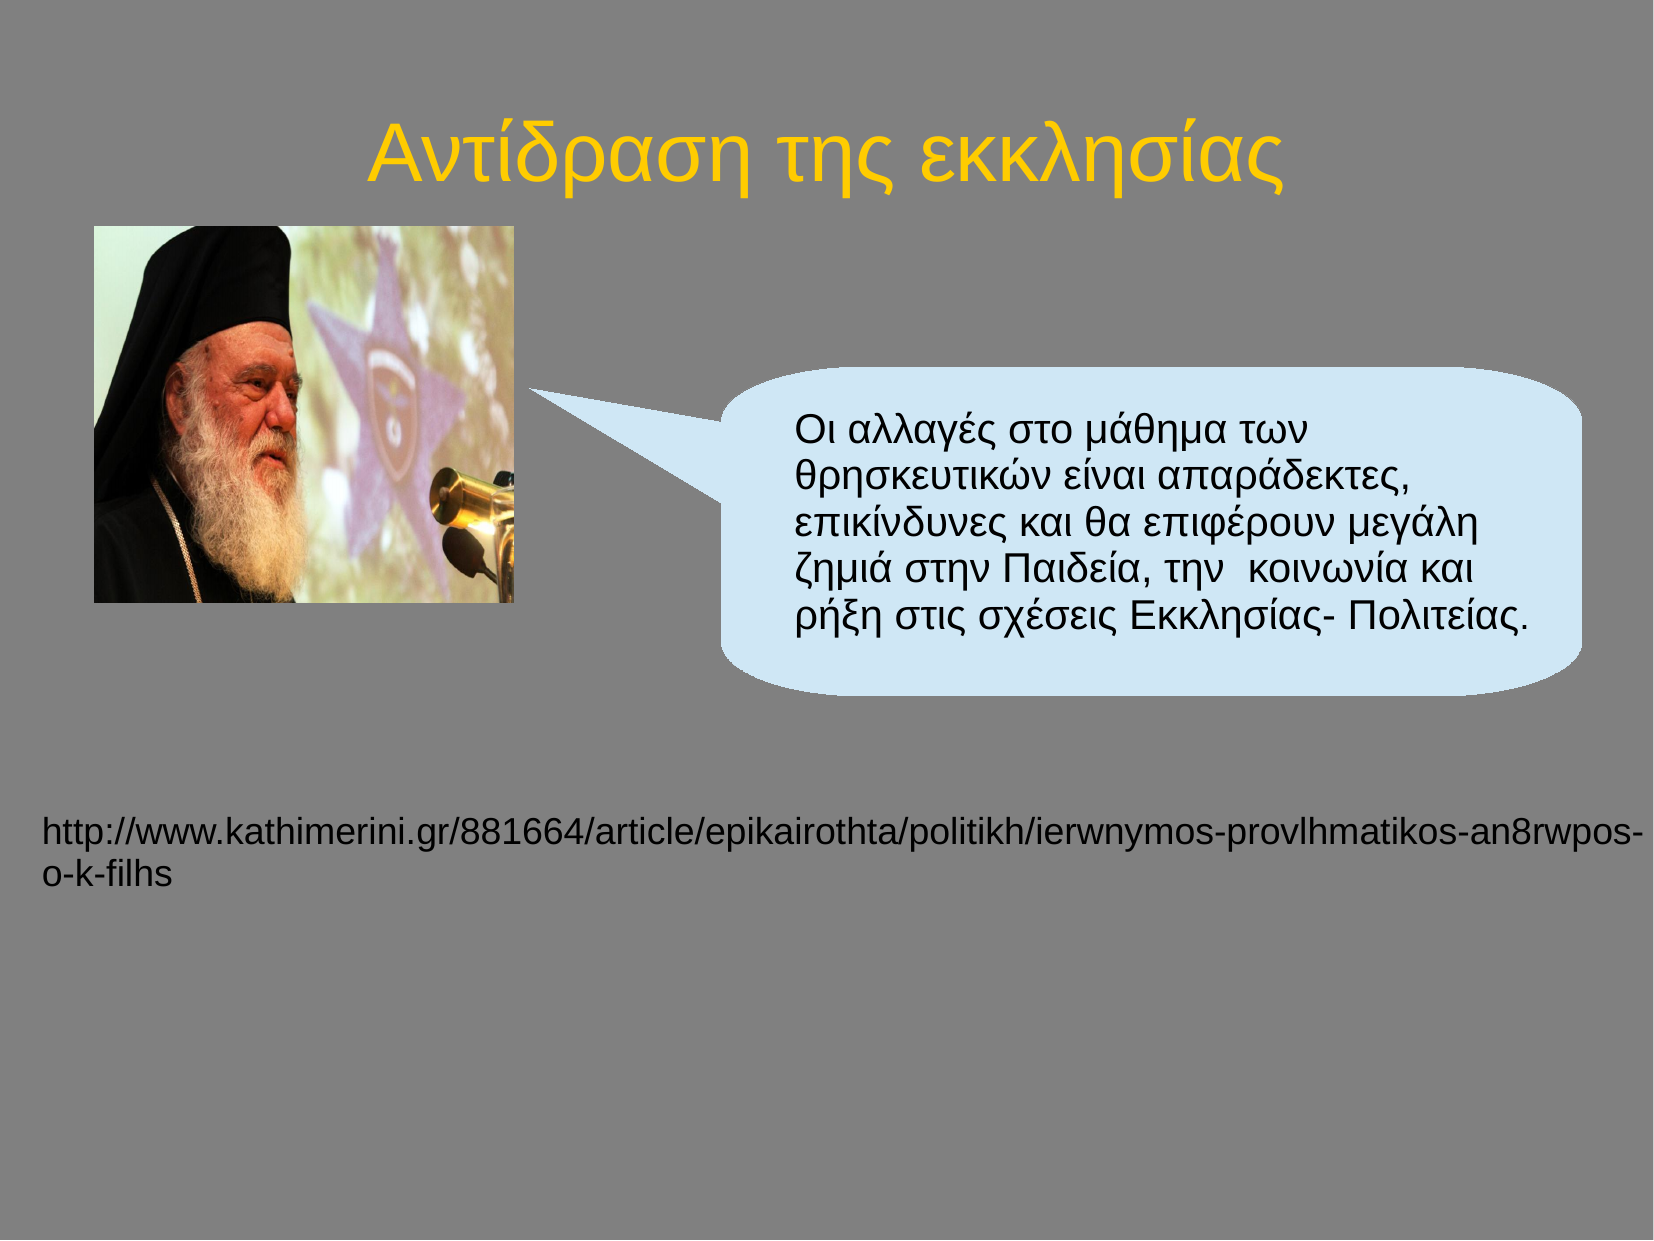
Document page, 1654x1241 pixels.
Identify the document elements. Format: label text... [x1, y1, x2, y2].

title Αντίδραση της εκκλησίας [82, 49, 1571, 257]
picture [94, 226, 514, 603]
text_box [526, 366, 1583, 687]
text_box http://www.kathimerini.gr/881664/article/epikairothta/politikh/ierwnymos-provlhmatikos-an8rwpos-o-k-filhs [27, 803, 1654, 903]
text_box Οι αλλαγές στο μάθημα των θρησκευτικών είναι απαράδεκτες, επικίνδυνες και θα επιφέρουν μεγάλη ζημιά στην Παιδεία, την κοινωνία και ρήξη στις σχέσεις Εκκλησίας- Πολιτείας. [779, 398, 1560, 697]
